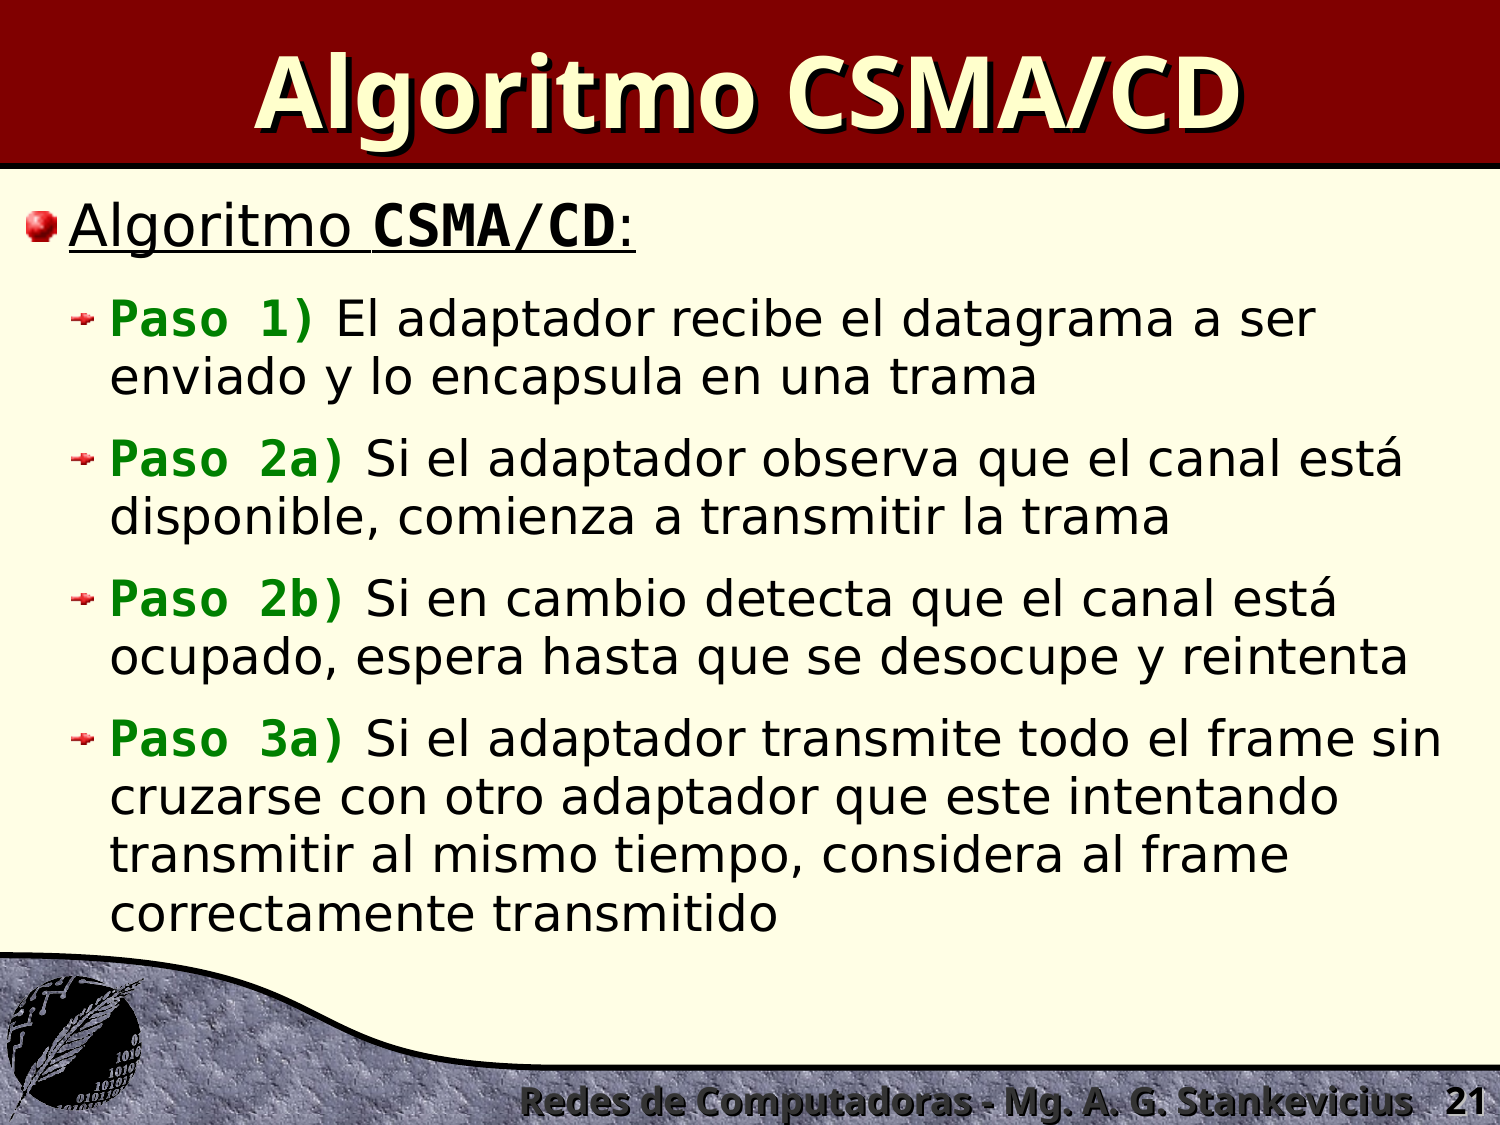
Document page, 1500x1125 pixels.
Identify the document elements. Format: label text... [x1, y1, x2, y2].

list Algoritmo CSMA/CD: Paso 1) El adaptador recibe el datagrama a ser enviado y lo encapsula en una trama Paso 2a) Si el adaptador observa que el canal está disponible, comienza a transmitir la trama Paso 2b) Si en cambio detecta que el canal está ocupado, espera hasta que se desocupe y reintenta Paso 3a) Si el adaptador transmite todo el frame sin cruzarse con otro adaptador que este intentando transmitir al mismo tiempo, considera al frame correctamente transmitido [11, 192, 1486, 943]
title Algoritmo CSMA/CD [15, 5, 1485, 160]
picture [0, 959, 1500, 1125]
picture [1047, 1100, 1054, 1110]
picture [790, 1100, 795, 1110]
